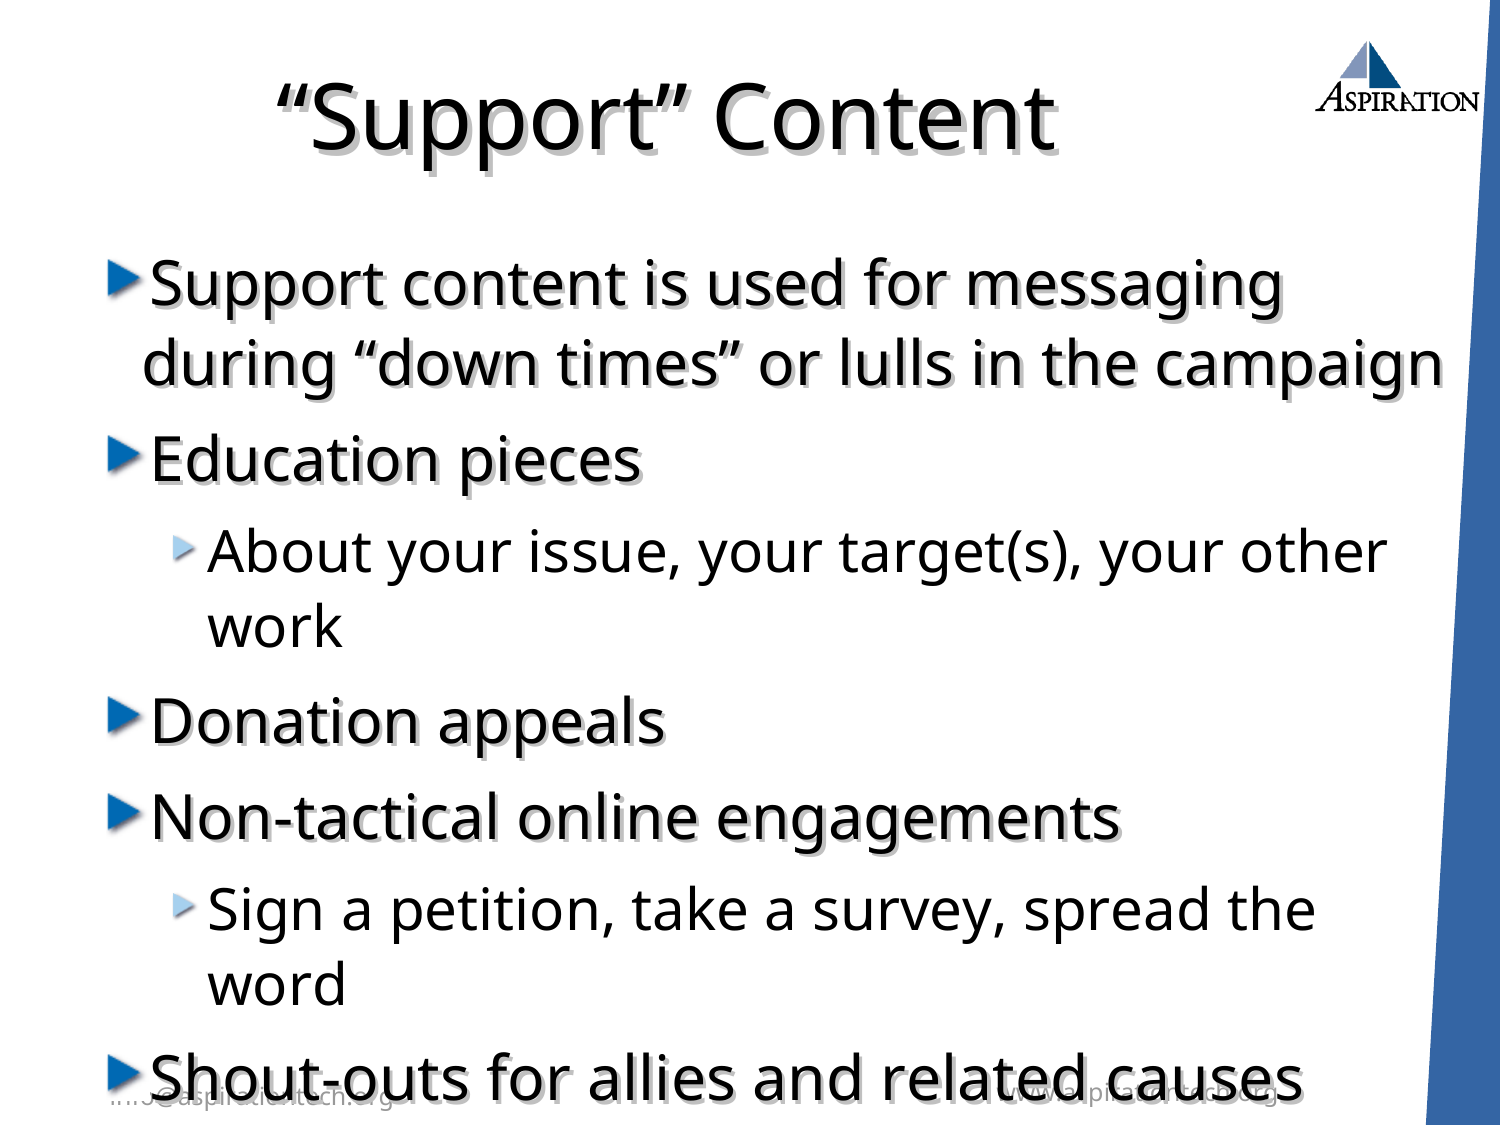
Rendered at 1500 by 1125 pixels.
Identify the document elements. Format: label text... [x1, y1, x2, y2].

title “Support” Content [49, 19, 1284, 206]
picture [1315, 41, 1480, 120]
list Support content is used for messaging during “down times” or lulls in the campaign Education pieces About your issue, your target(s), your other work Donation appeals Non-tactical online engagements Sign a petition, take a survey, spread the word Shout-outs for allies and related causes [49, 238, 1447, 1038]
picture [105, 1050, 150, 1101]
